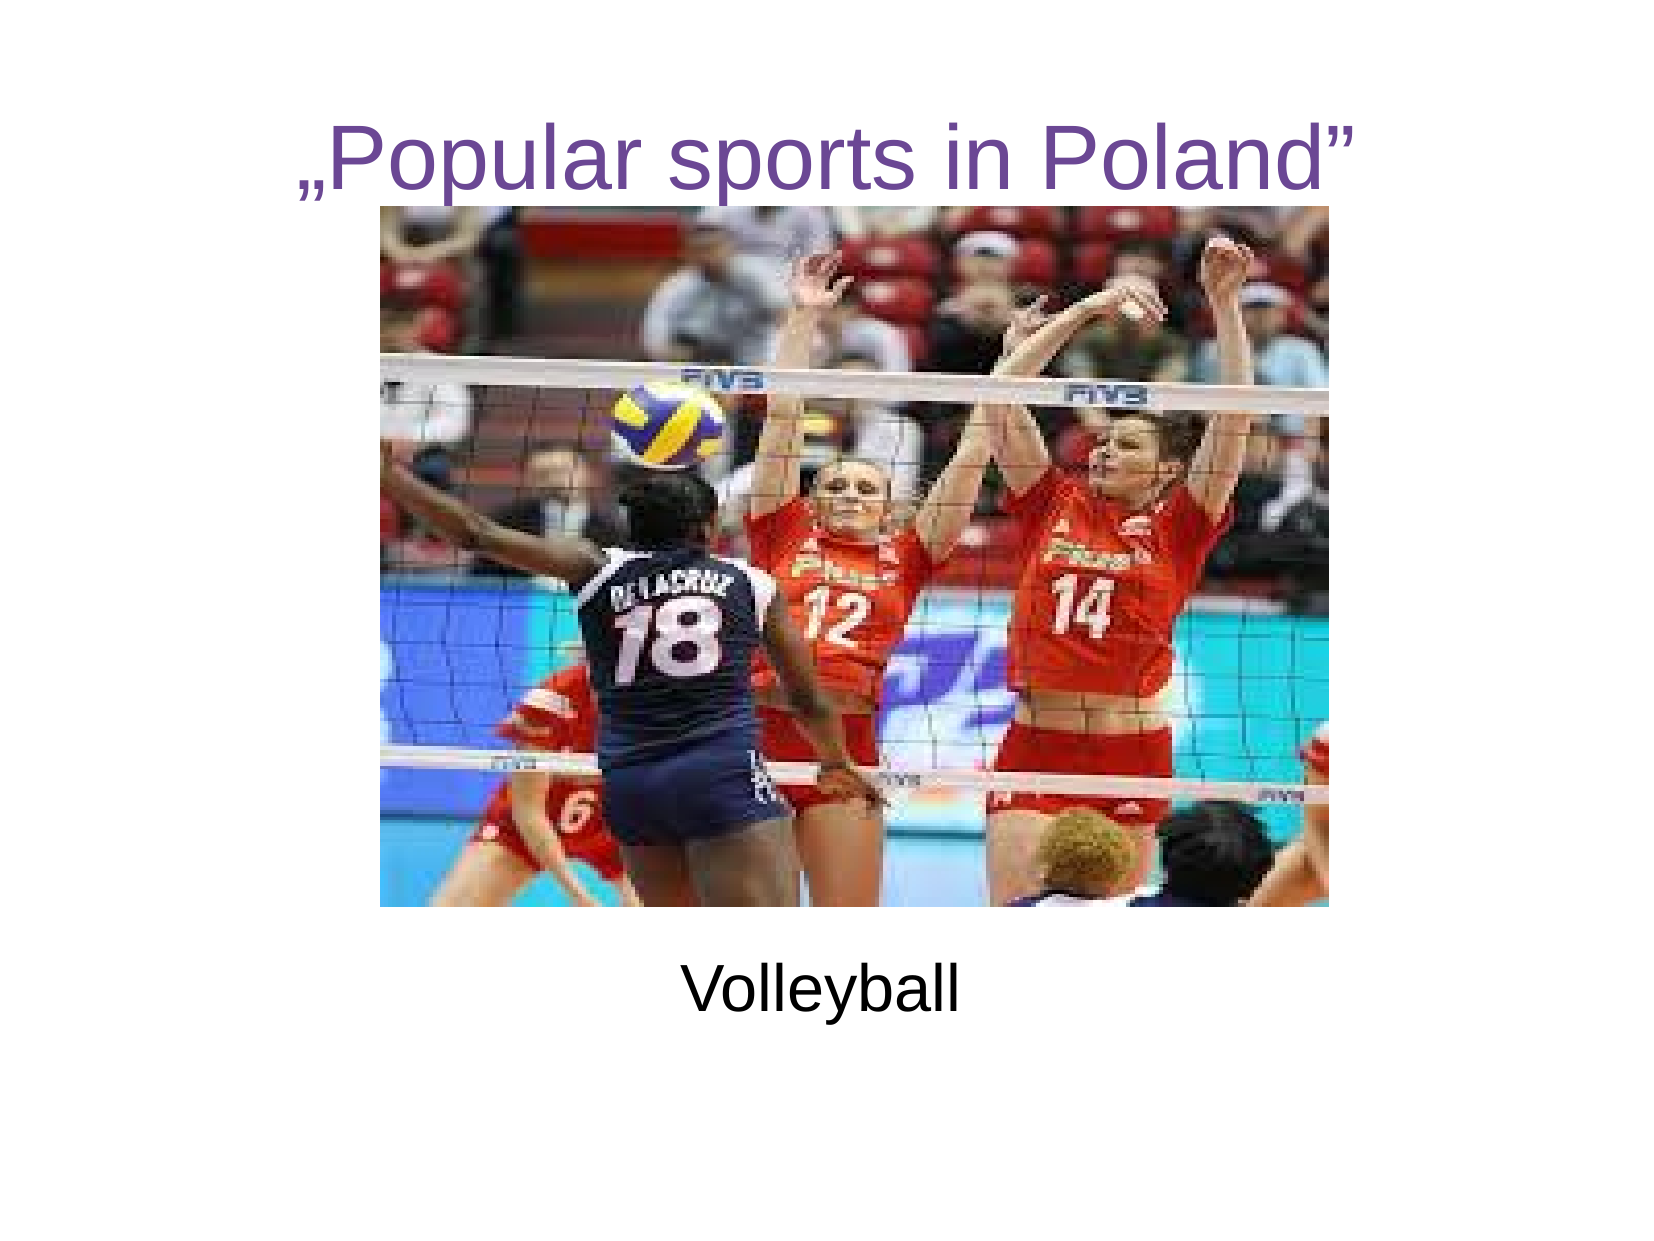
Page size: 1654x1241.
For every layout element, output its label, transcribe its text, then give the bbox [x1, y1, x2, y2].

picture [380, 206, 1329, 907]
subtitle Volleyball [76, 394, 1565, 1027]
title „Popular sports in Poland” [82, 49, 1571, 257]
